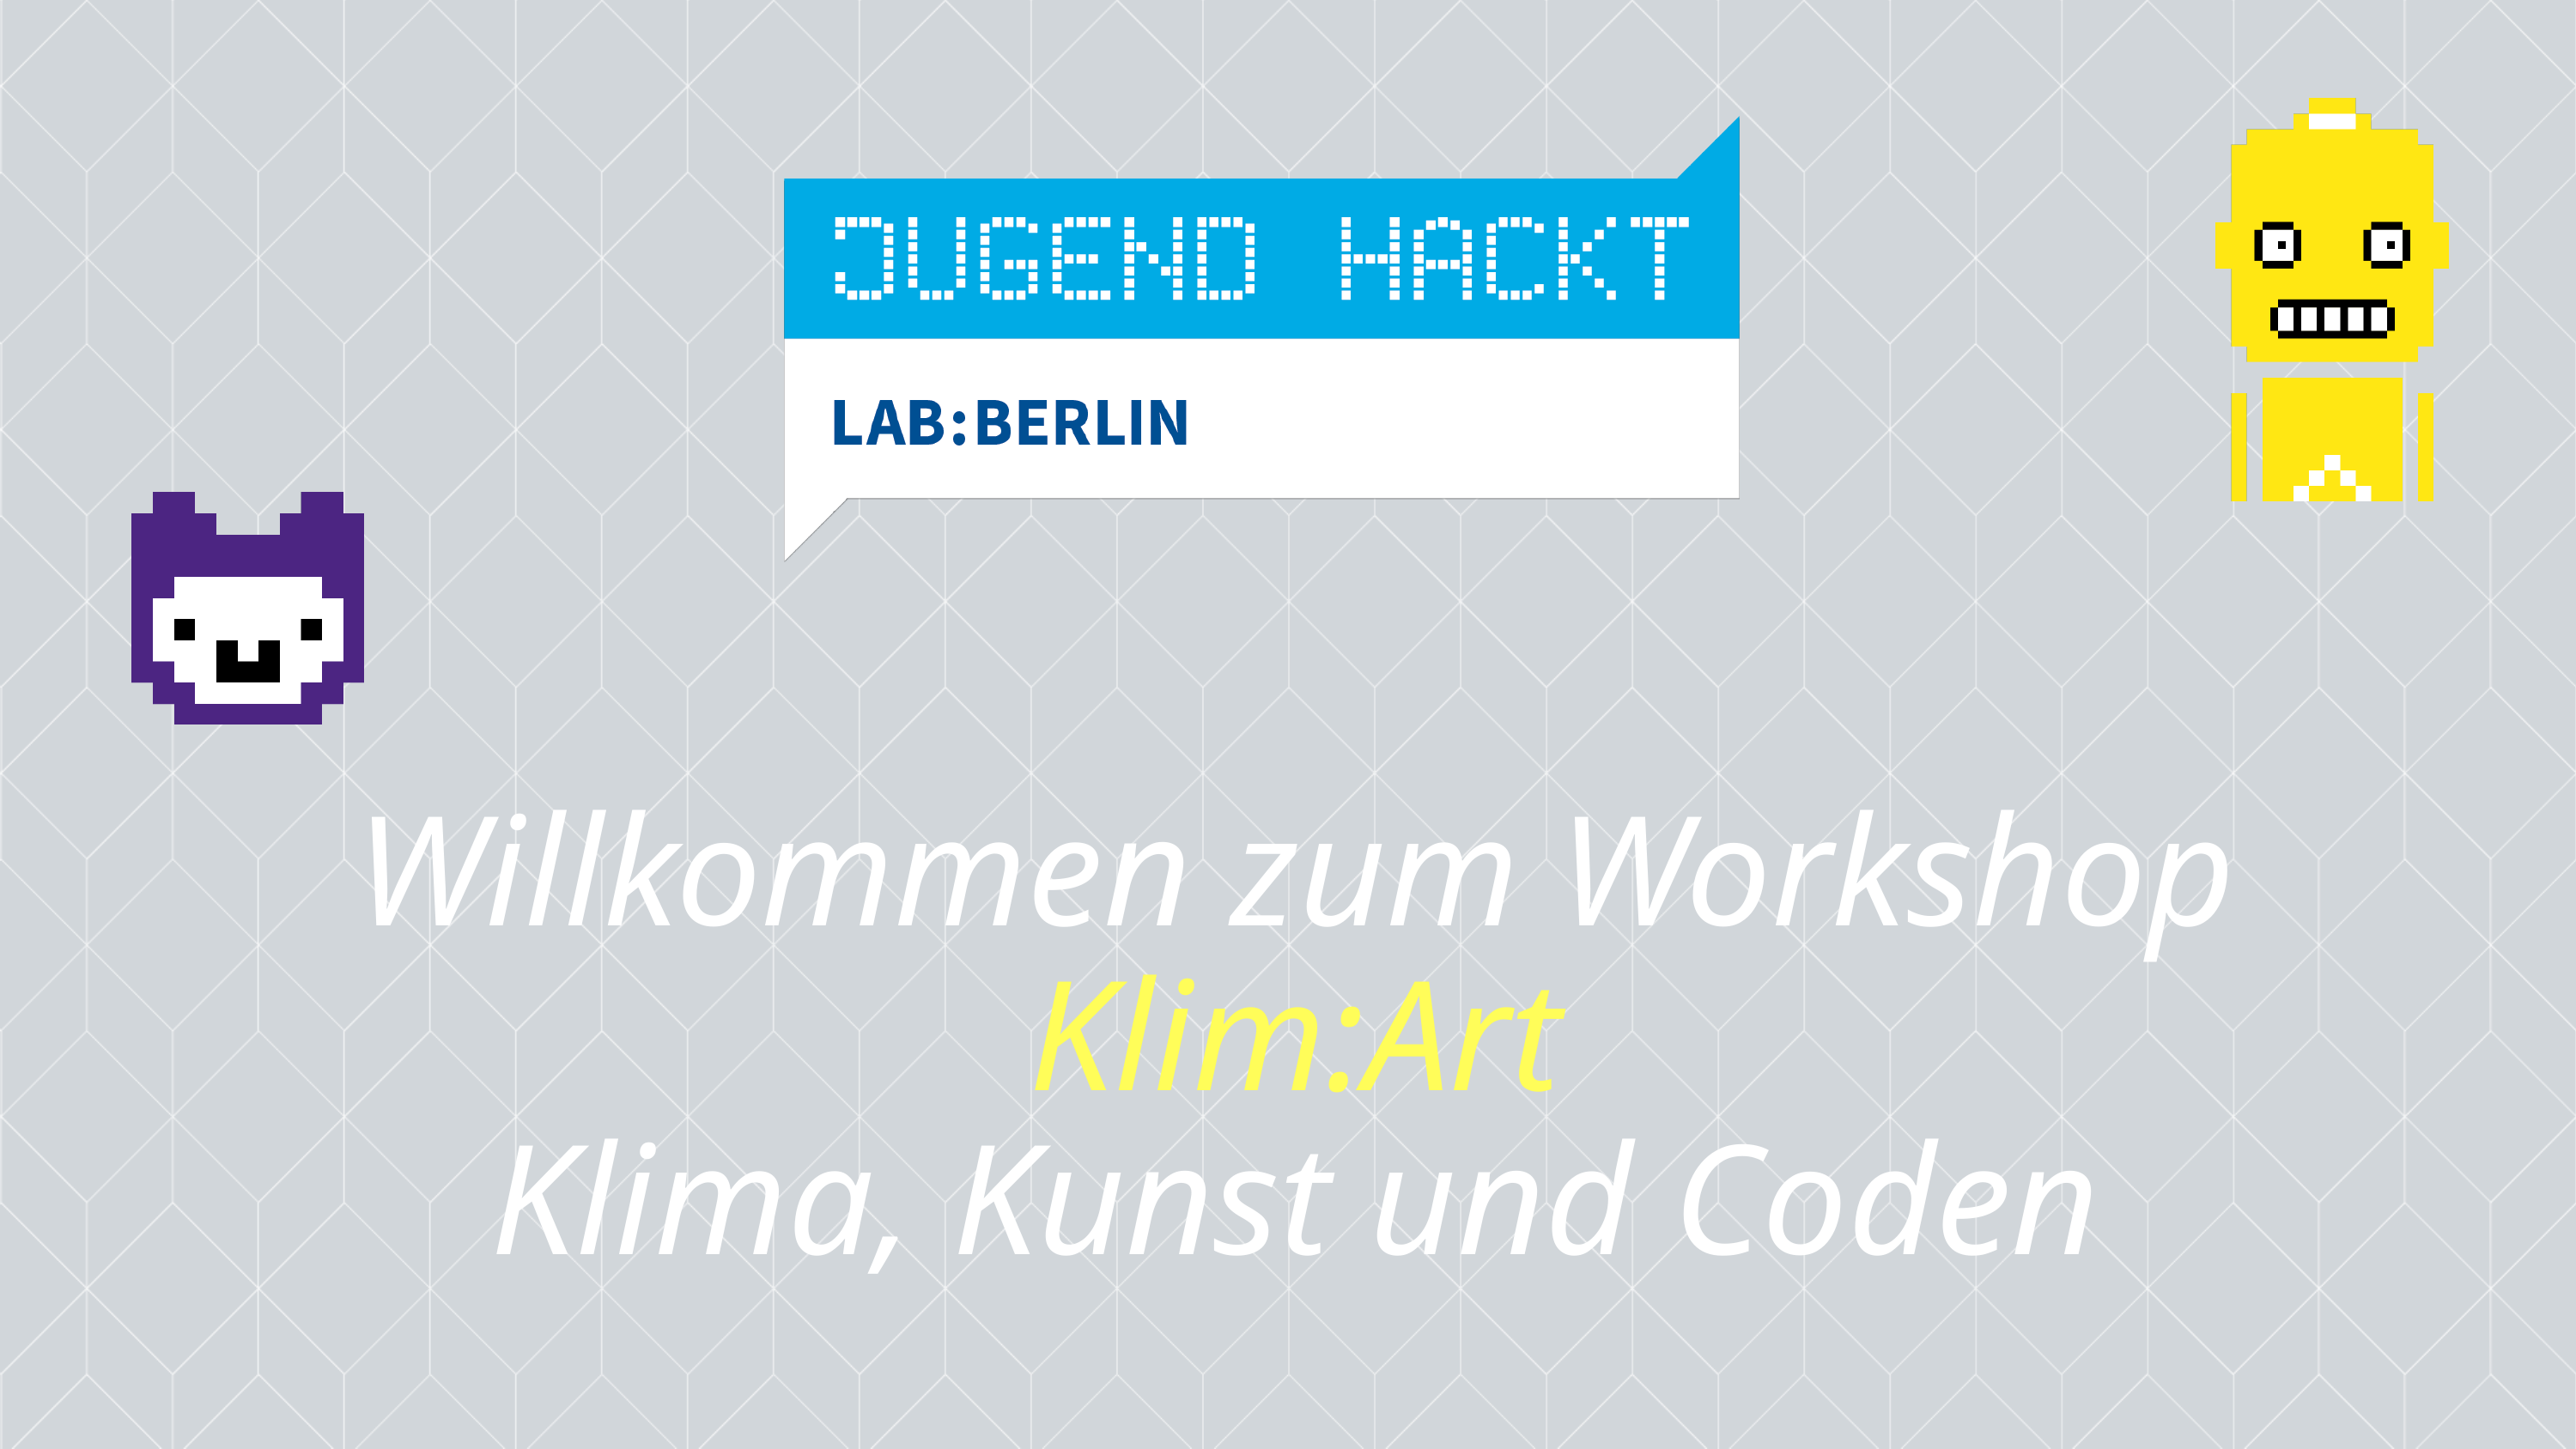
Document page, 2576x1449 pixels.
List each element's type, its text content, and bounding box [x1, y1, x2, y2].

text_box Willkommen zum Workshop Klim:Art Klima, Kunst und Coden [246, 781, 2344, 1021]
picture [0, 0, 2576, 1449]
